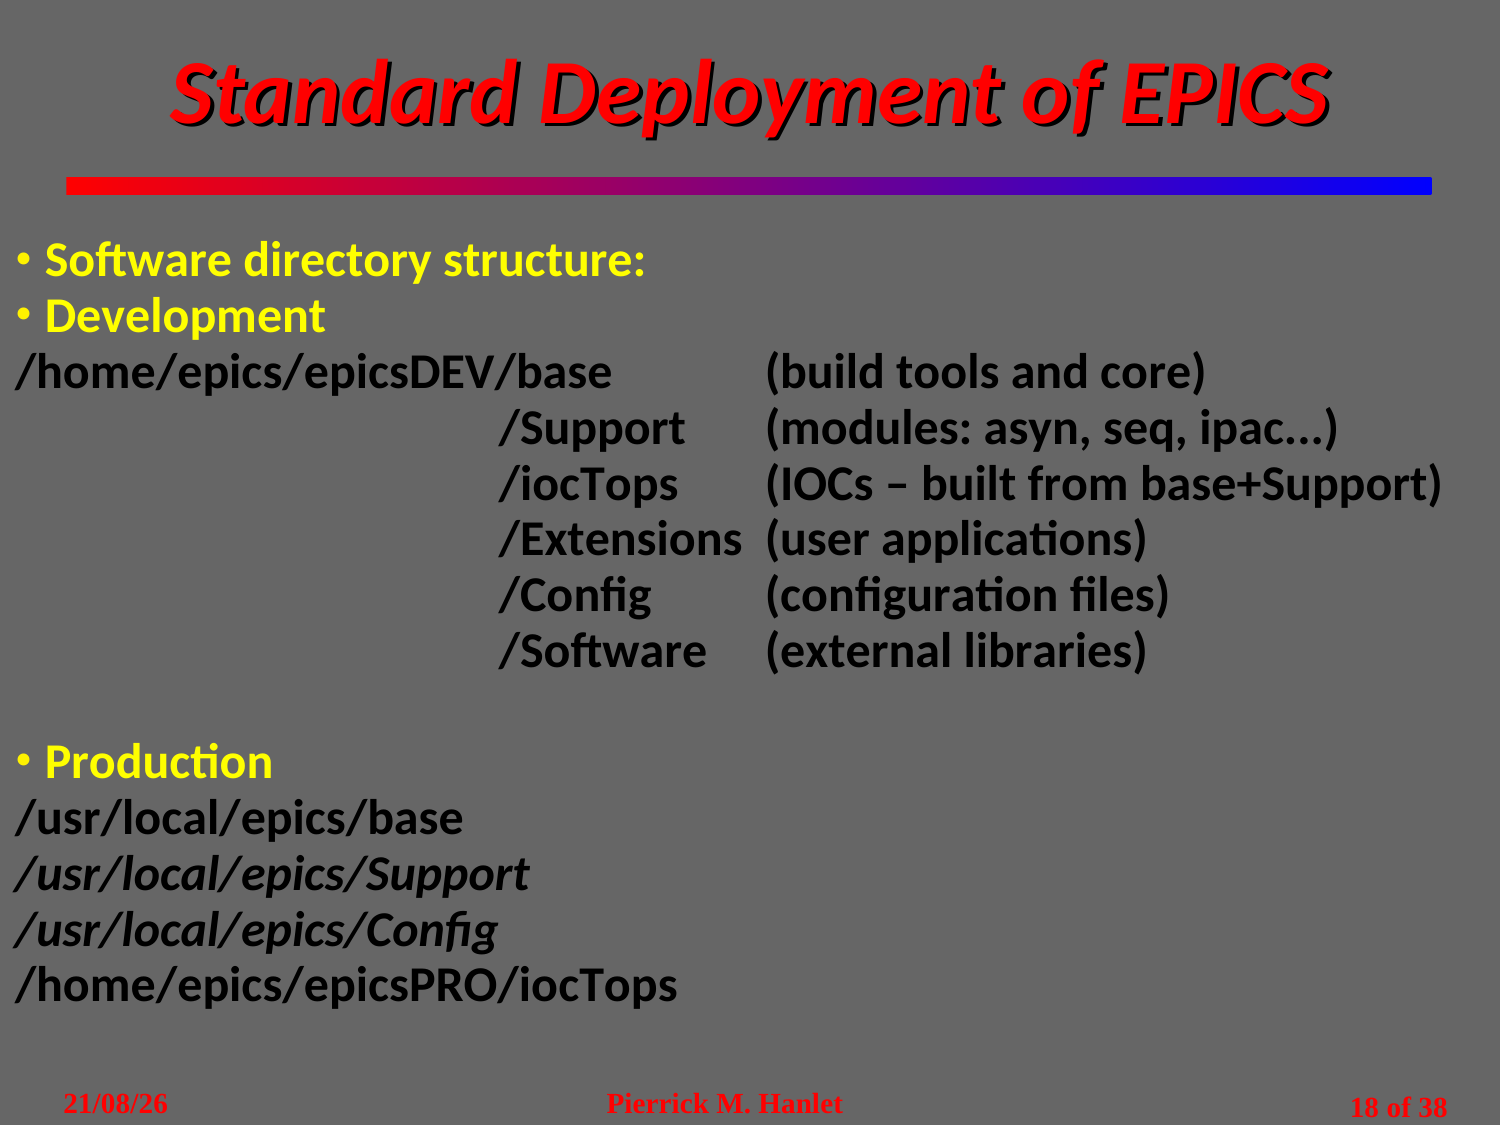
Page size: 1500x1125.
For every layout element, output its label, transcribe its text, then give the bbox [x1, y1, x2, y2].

title Standard Deployment of EPICS [0, 0, 1500, 180]
text_box Software directory structure: Development /home/epics/epicsDEV/base (build tools and core) /Support (modules: asyn, seq, ipac...) /iocTops (IOCs – built from base+Support) /Extensions (user applications) /Config (configuration files) /Software (external libraries) Production /usr/local/epics/base /usr/local/epics/Support /usr/local/epics/Config /home/epics/epicsPRO/iocTops [0, 224, 1500, 1077]
